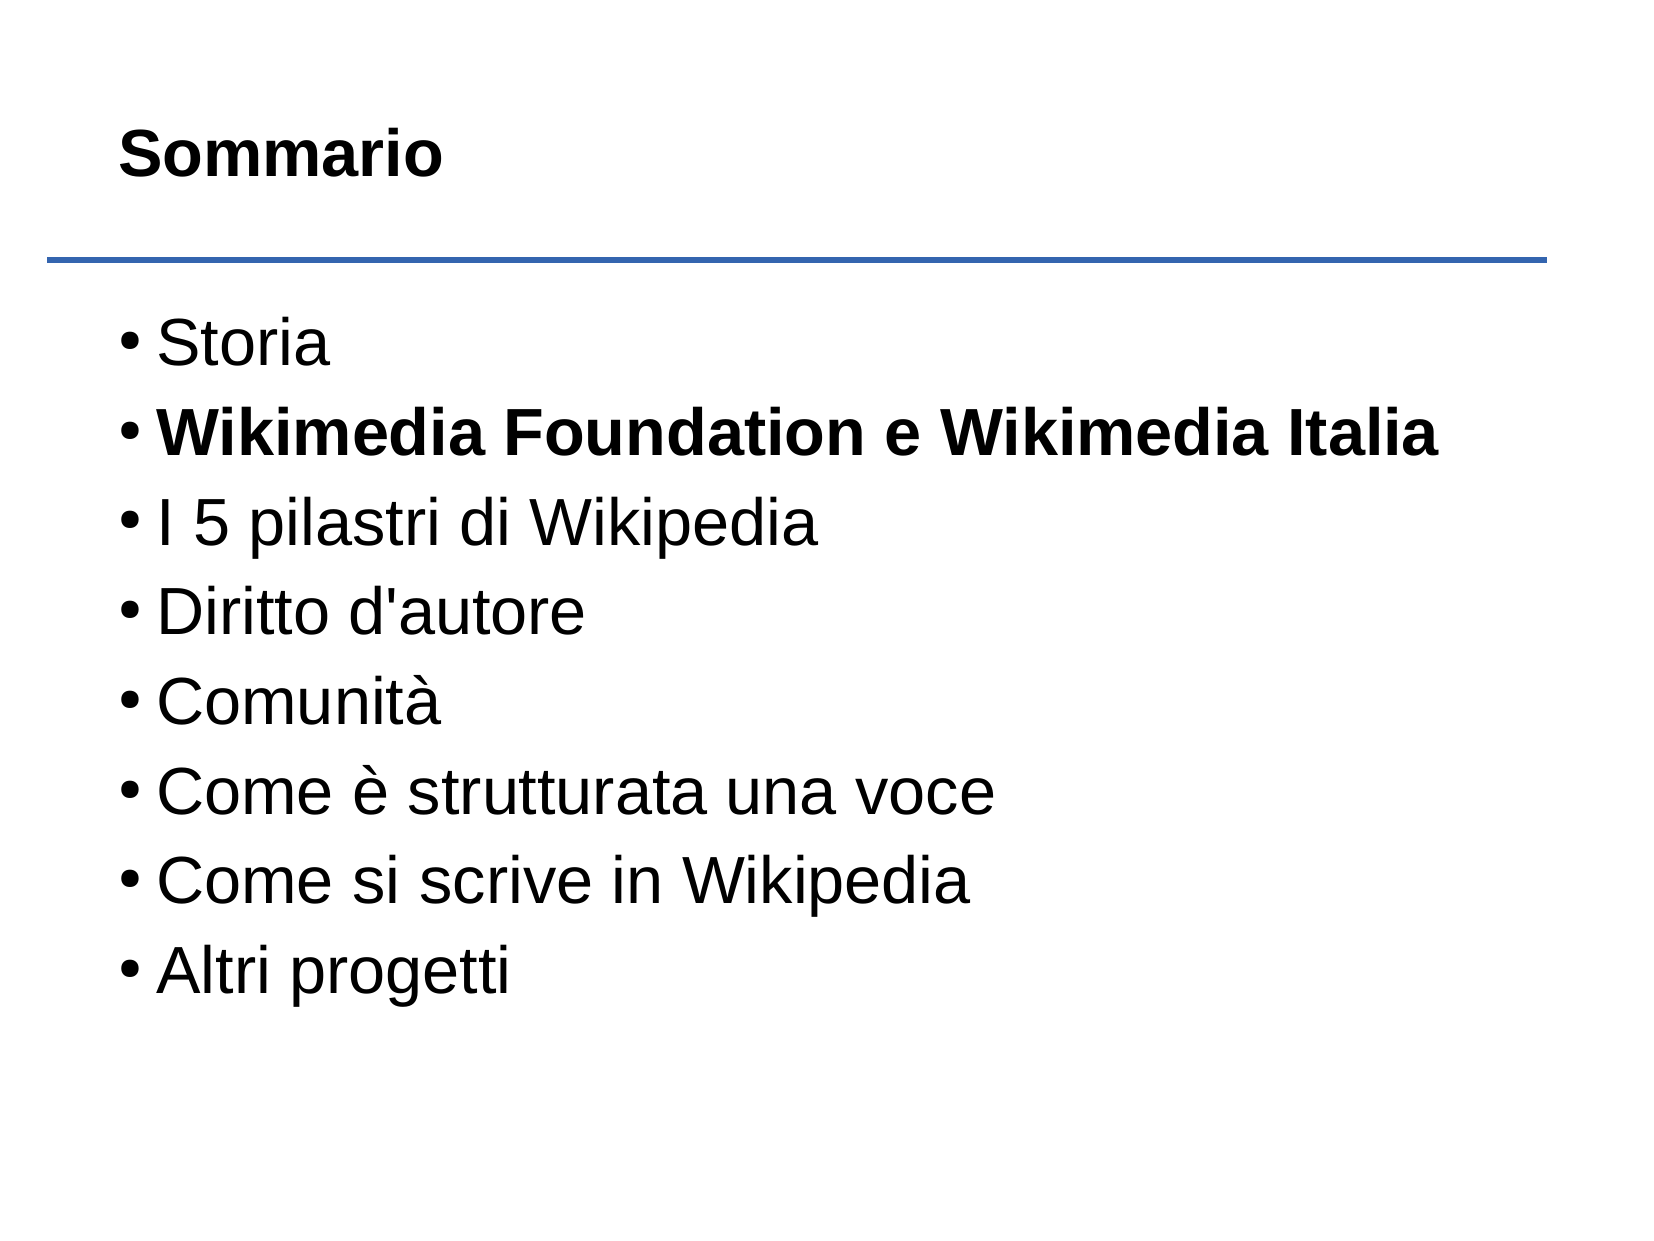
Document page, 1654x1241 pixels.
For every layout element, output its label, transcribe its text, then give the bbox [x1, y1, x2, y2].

subtitle Storia Wikimedia Foundation e Wikimedia Italia I 5 pilastri di Wikipedia Diritto d'autore Comunità Come è strutturata una voce Come si scrive in Wikipedia Altri progetti [118, 290, 1571, 1170]
title Sommario [118, 49, 1571, 257]
